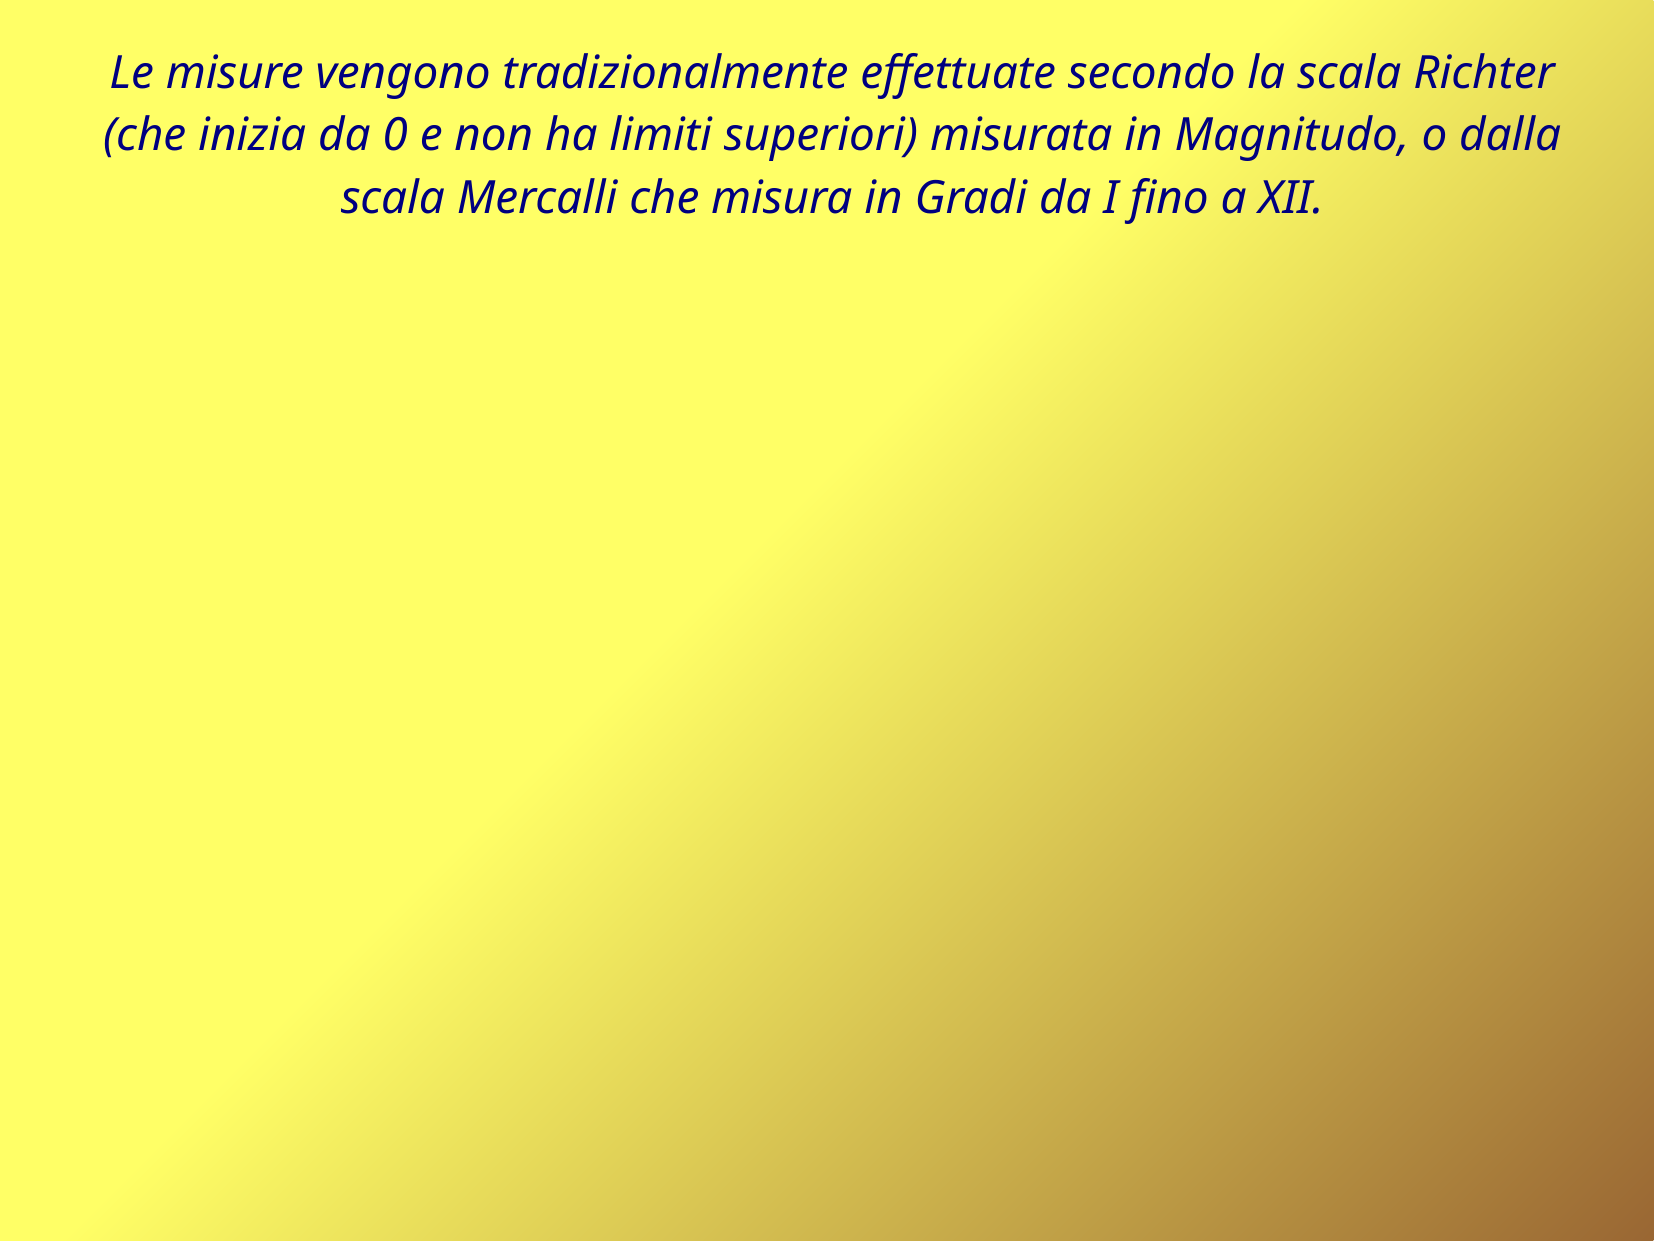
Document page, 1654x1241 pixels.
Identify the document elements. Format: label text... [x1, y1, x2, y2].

picture [0, 265, 1654, 1241]
subtitle Le misure vengono tradizionalmente effettuate secondo la scala Richter (che inizia da 0 e non ha limiti superiori) misurata in Magnitudo, o dalla scala Mercalli che misura in Gradi da I fino a XII. [88, 29, 1577, 237]
